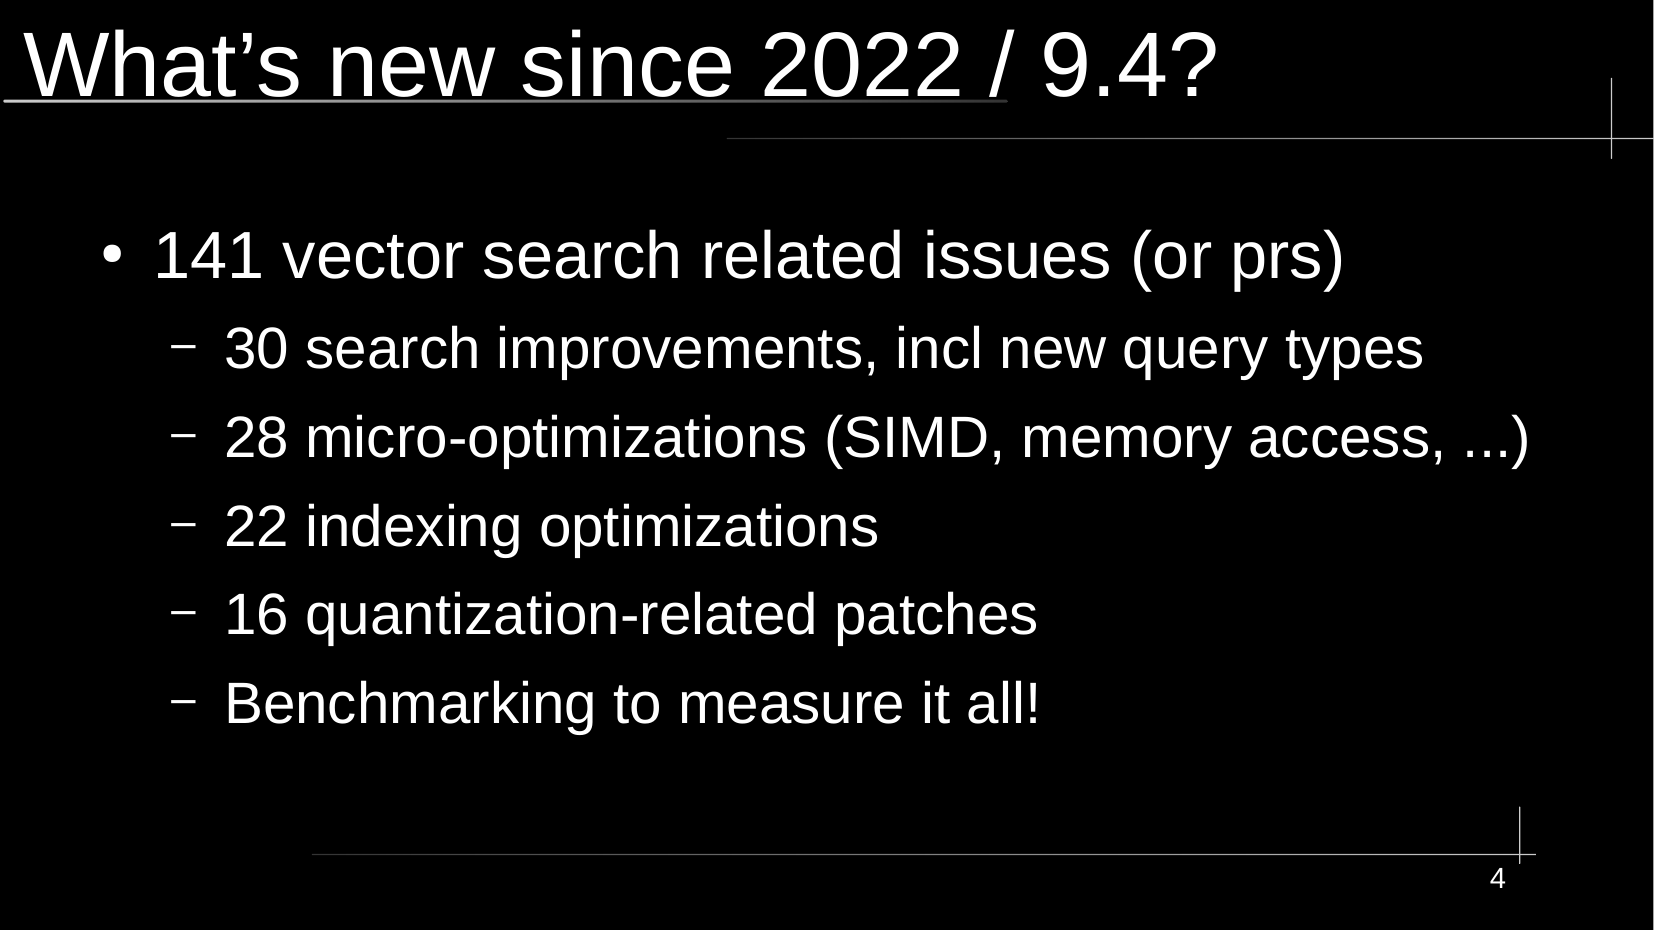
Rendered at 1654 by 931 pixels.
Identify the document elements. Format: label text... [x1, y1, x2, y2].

title What’s new since 2022 / 9.4? [23, 11, 1589, 119]
list 141 vector search related issues (or prs) 30 search improvements, incl new query types 28 micro-optimizations (SIMD, memory access, ...) 22 indexing optimizations 16 quantization-related patches Benchmarking to measure it all! [82, 217, 1571, 758]
